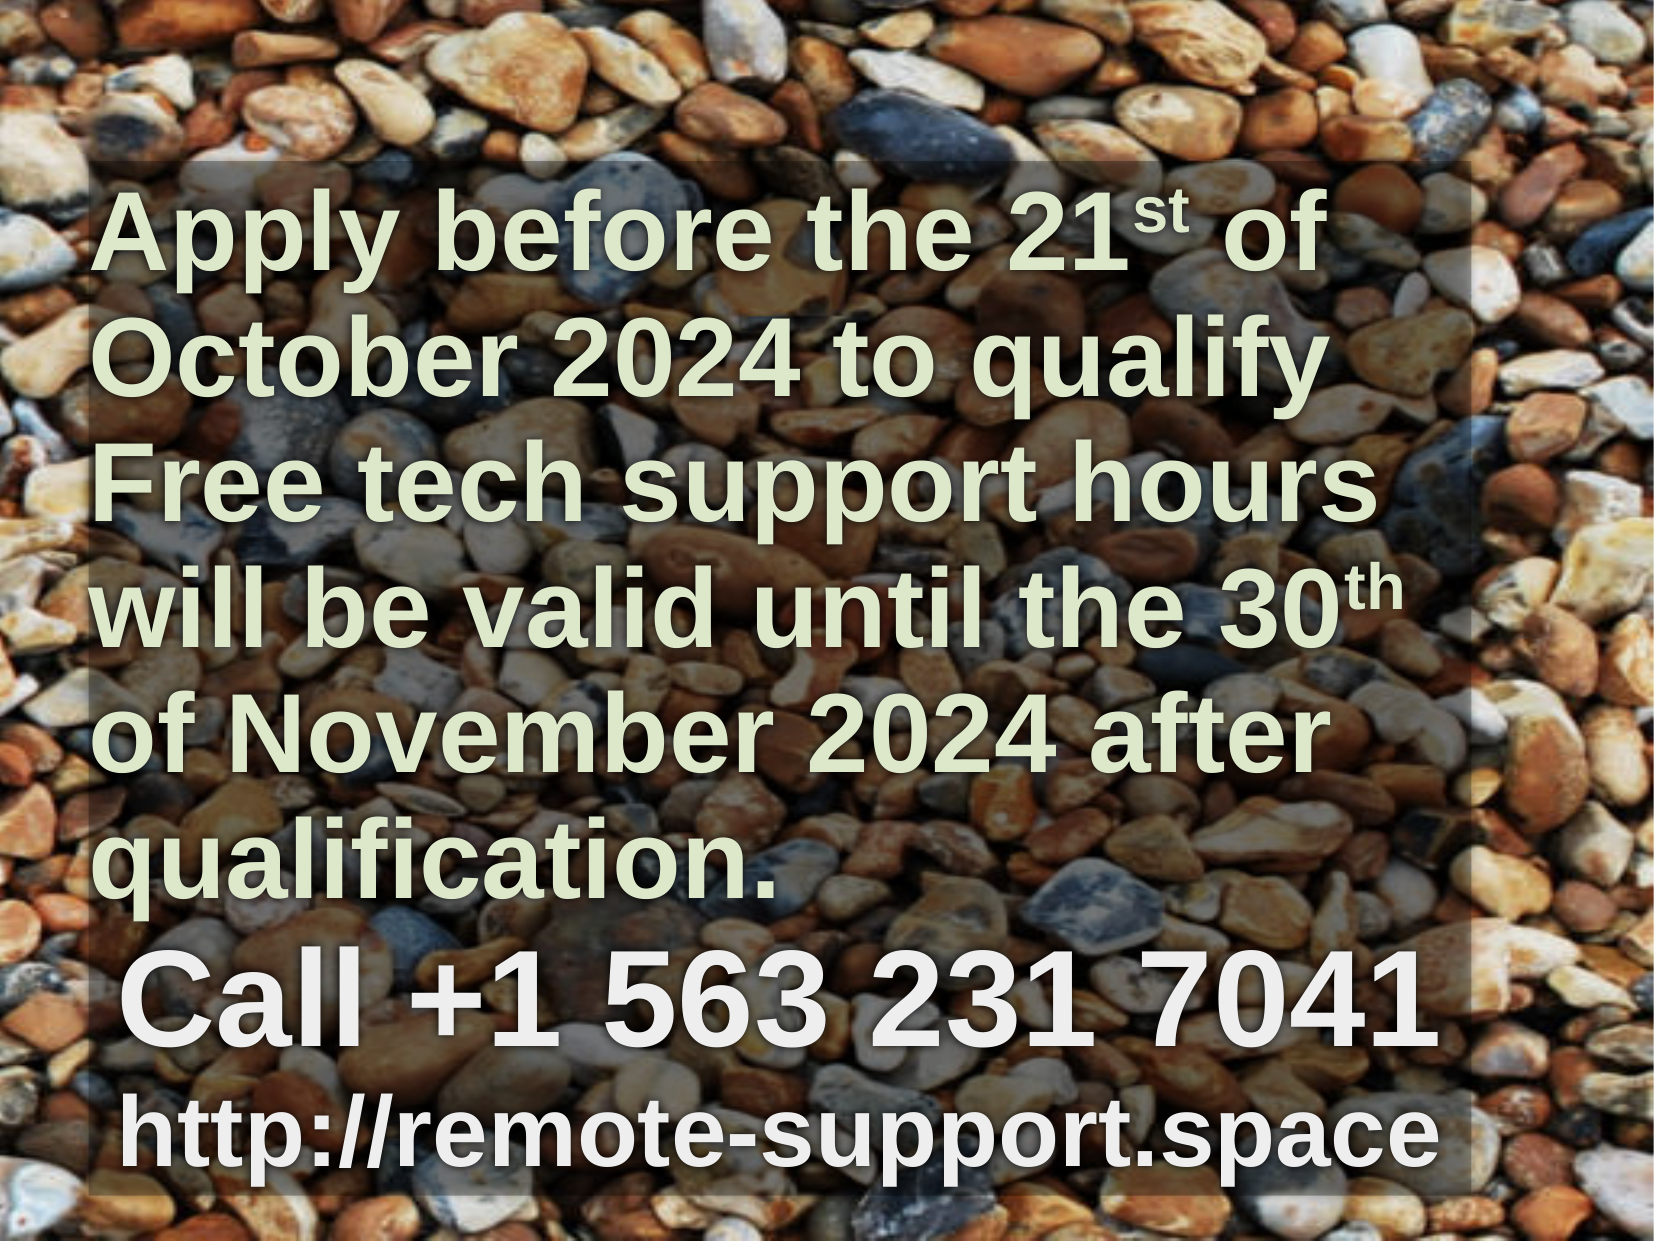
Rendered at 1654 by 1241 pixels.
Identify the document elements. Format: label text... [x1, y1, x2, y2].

picture [0, 0, 1654, 1241]
text_box Apply before the 21st of October 2024 to qualify Free tech support hours will be valid until the 30th of November 2024 after qualification. Call +1 563 231 7041 http://remote-support.space [88, 161, 1472, 1196]
